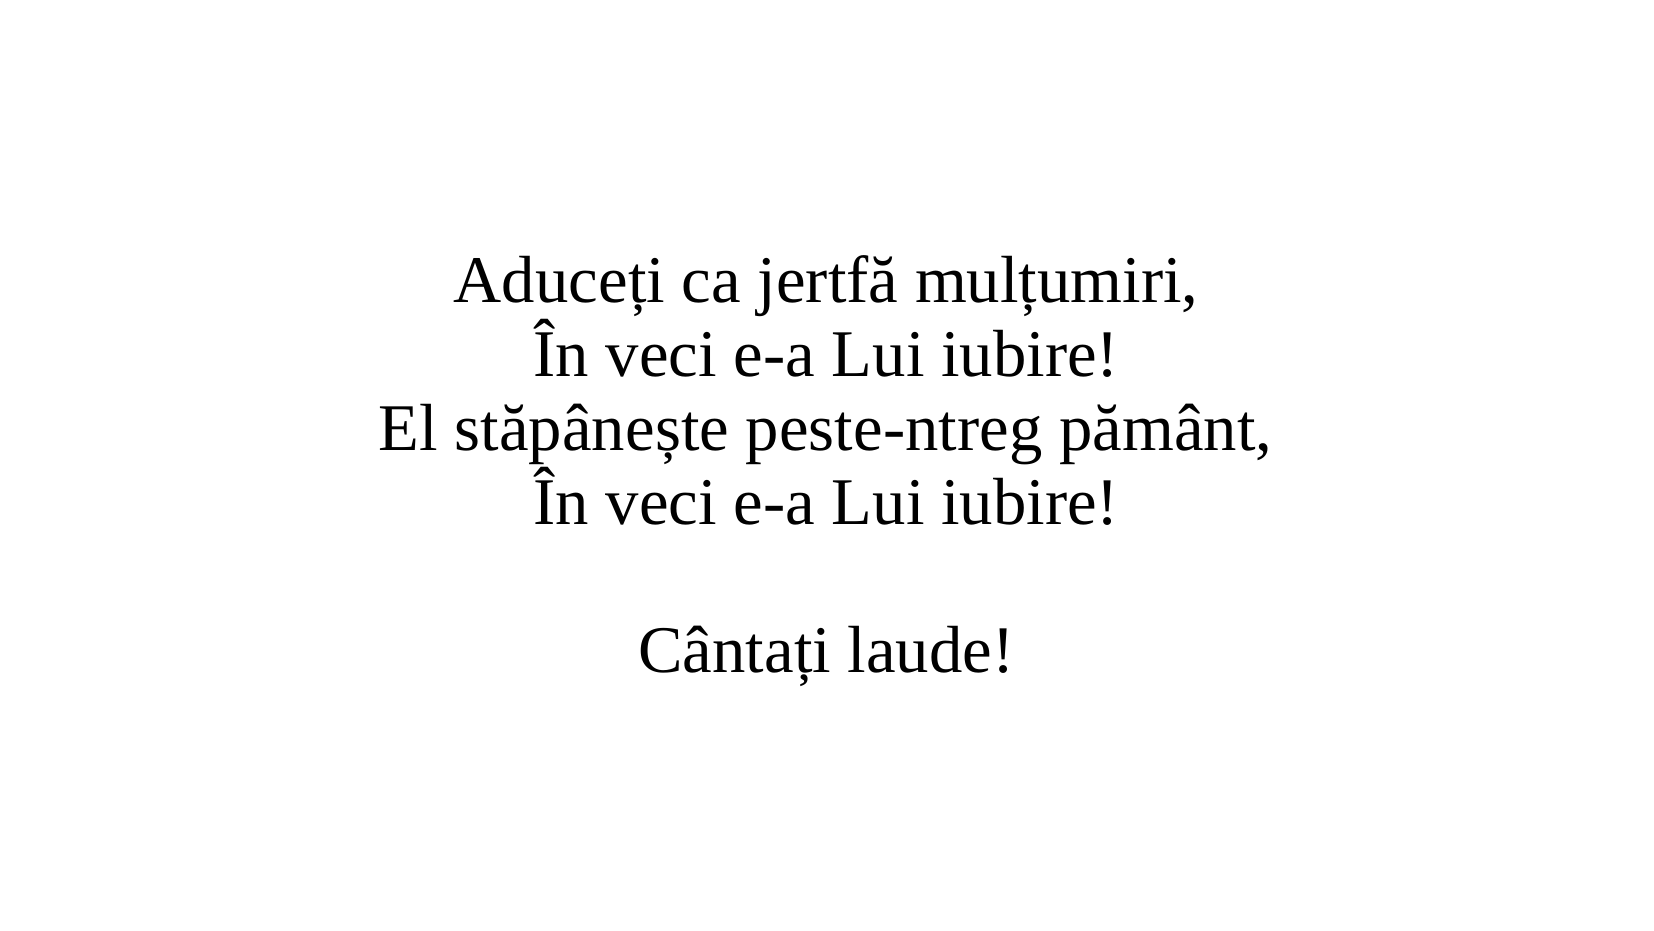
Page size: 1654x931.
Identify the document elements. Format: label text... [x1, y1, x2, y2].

subtitle Aduceți ca jertfă mulțumiri, În veci e-a Lui iubire! El stăpânește peste-ntreg pământ, În veci e-a Lui iubire! Cântați laude! [300, 150, 1354, 781]
